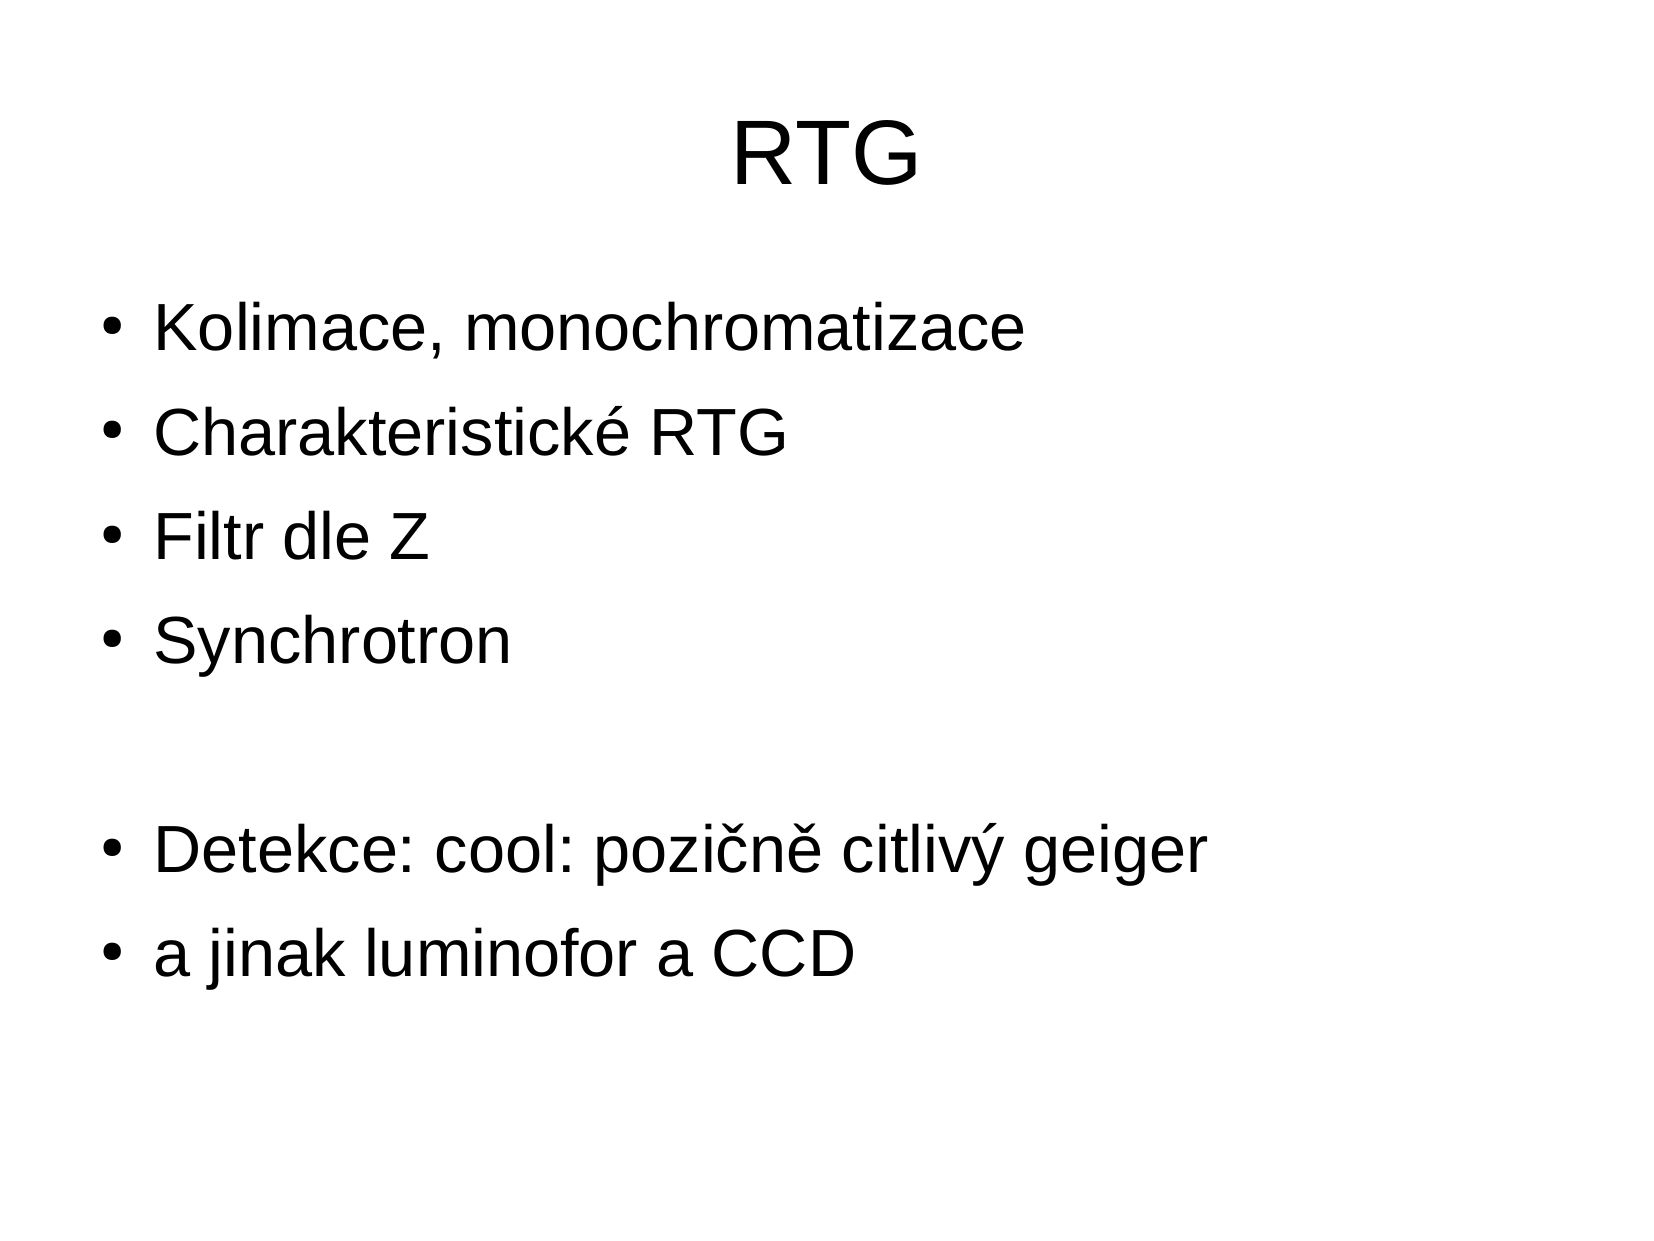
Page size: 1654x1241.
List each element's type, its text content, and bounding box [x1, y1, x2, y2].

title RTG [82, 49, 1571, 257]
list Kolimace, monochromatizace Charakteristické RTG Filtr dle Z Synchrotron Detekce: cool: pozičně citlivý geiger a jinak luminofor a CCD [82, 290, 1571, 1010]
